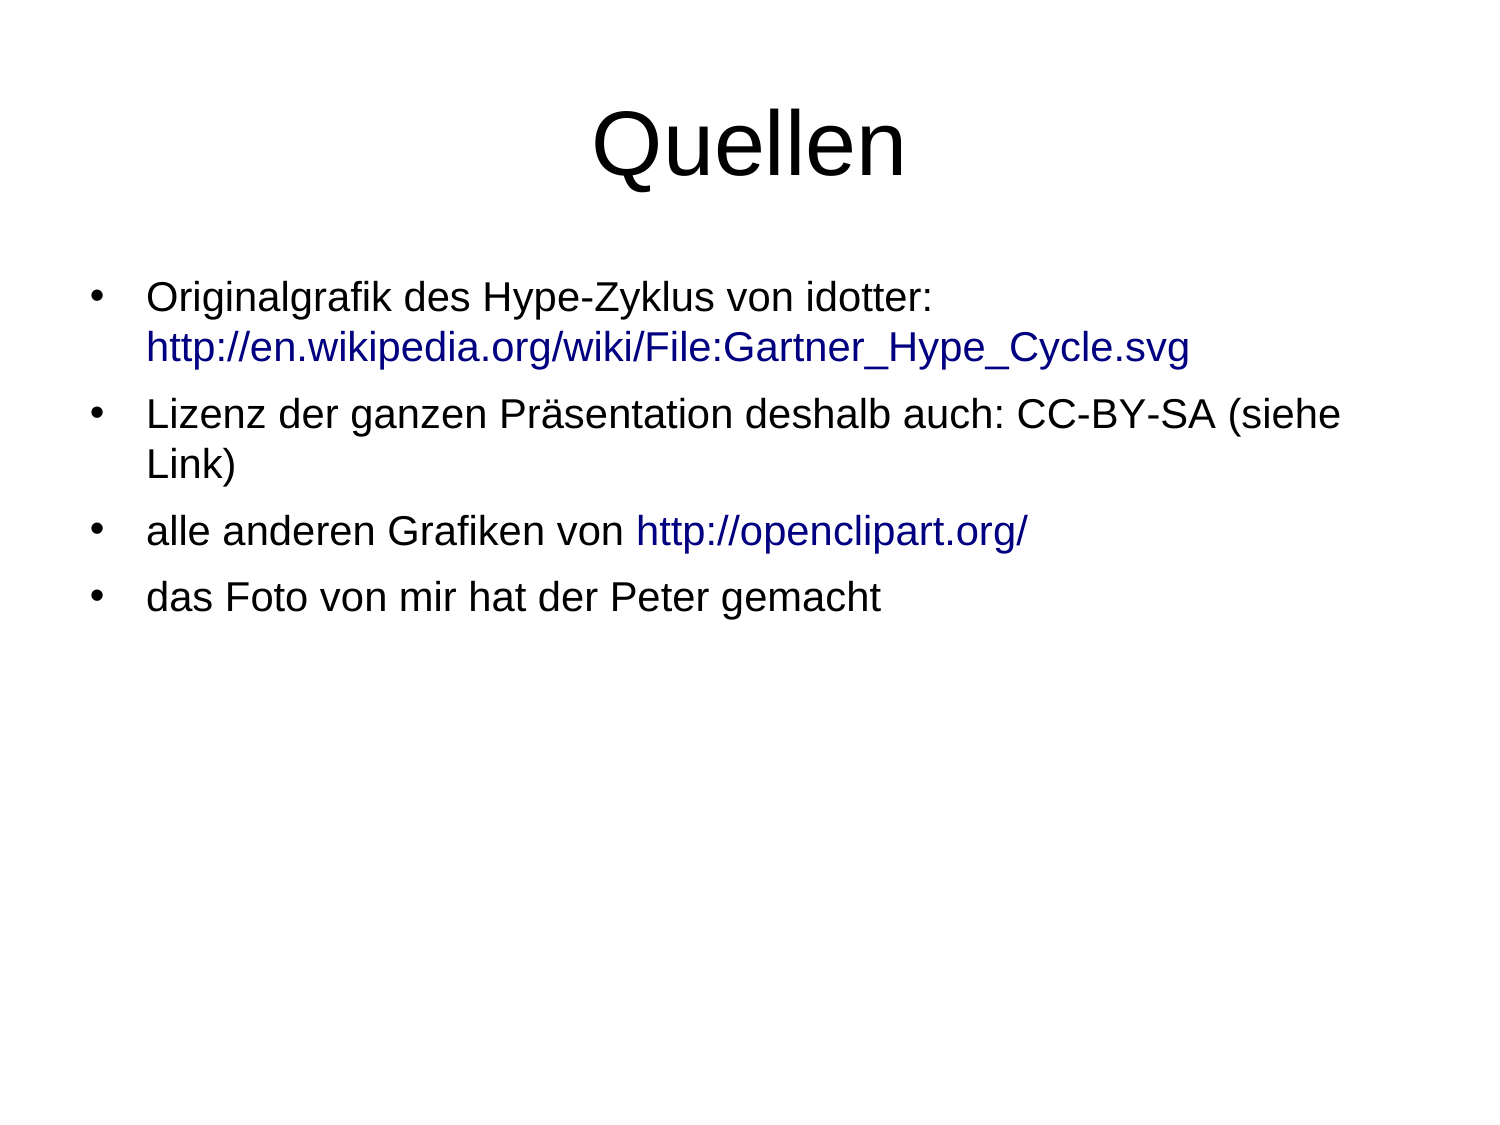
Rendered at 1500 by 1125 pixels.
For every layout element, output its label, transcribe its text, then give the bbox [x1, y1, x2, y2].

title Quellen [75, 21, 1426, 257]
list Originalgrafik des Hype-Zyklus von idotter: http://en.wikipedia.org/wiki/File:Gartner_Hype_Cycle.svg Lizenz der ganzen Präsentation deshalb auch: CC-BY-SA (siehe Link) alle anderen Grafiken von http://openclipart.org/ das Foto von mir hat der Peter gemacht [75, 262, 1426, 1021]
